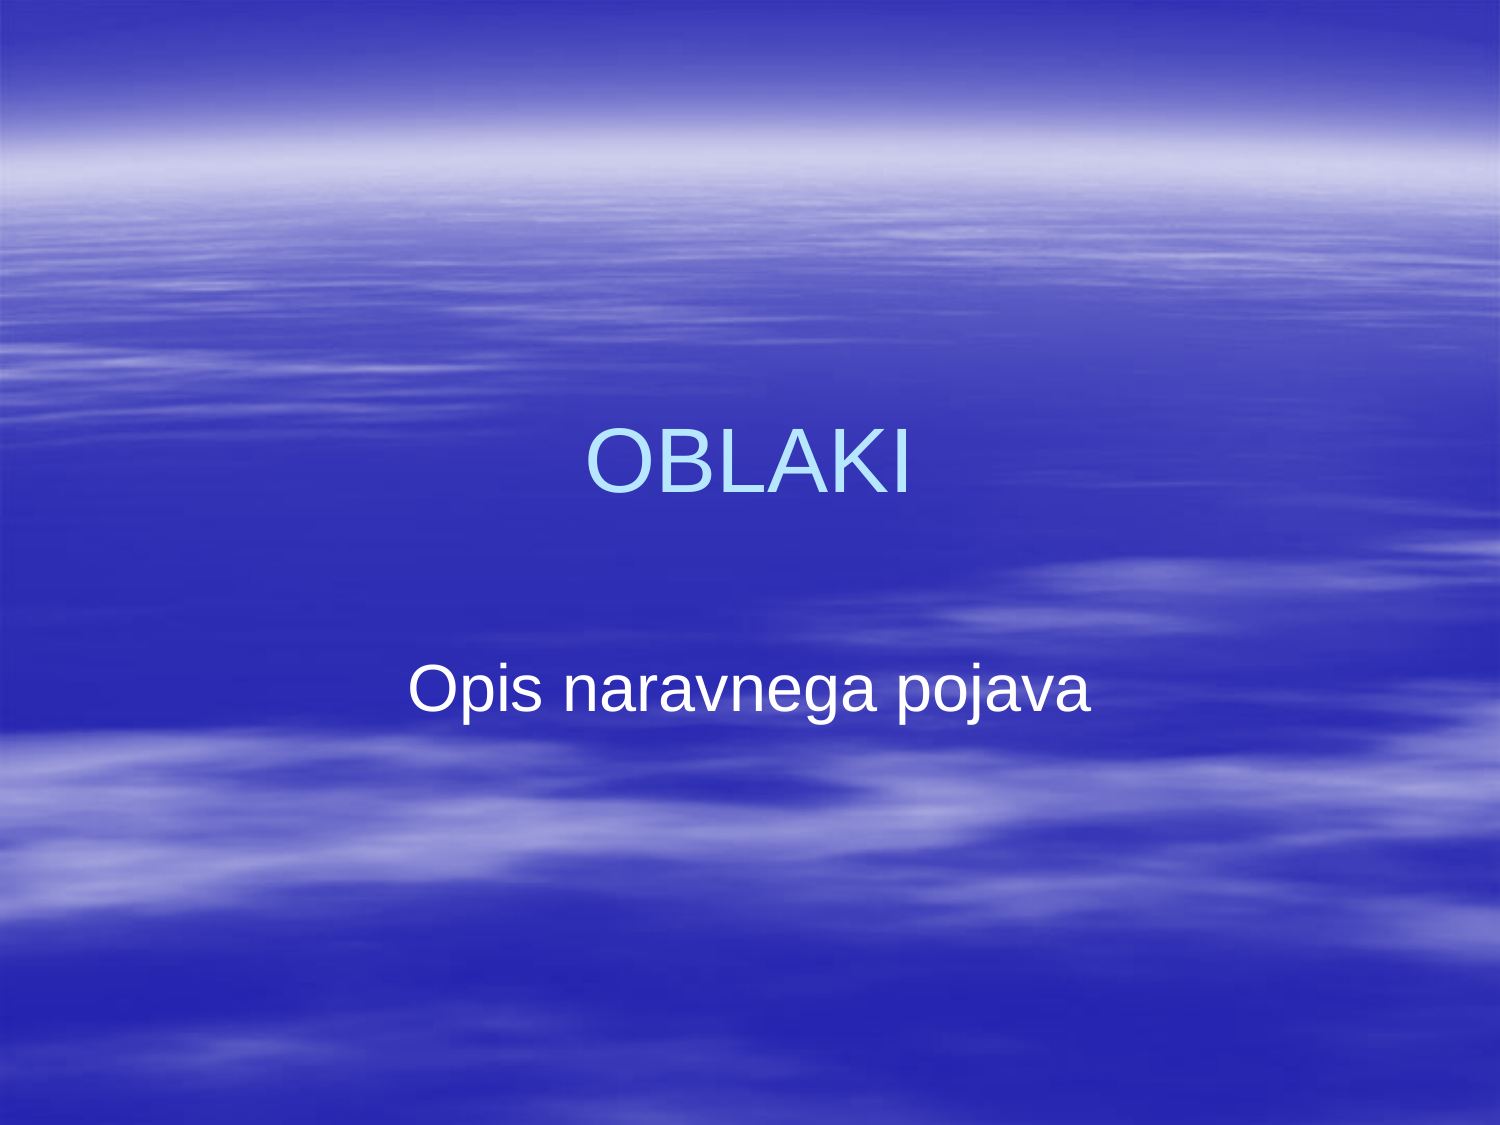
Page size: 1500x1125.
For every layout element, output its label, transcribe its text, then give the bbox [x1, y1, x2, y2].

title OBLAKI [112, 324, 1388, 588]
picture [0, 0, 1500, 1125]
subtitle Opis naravnega pojava [225, 637, 1275, 925]
